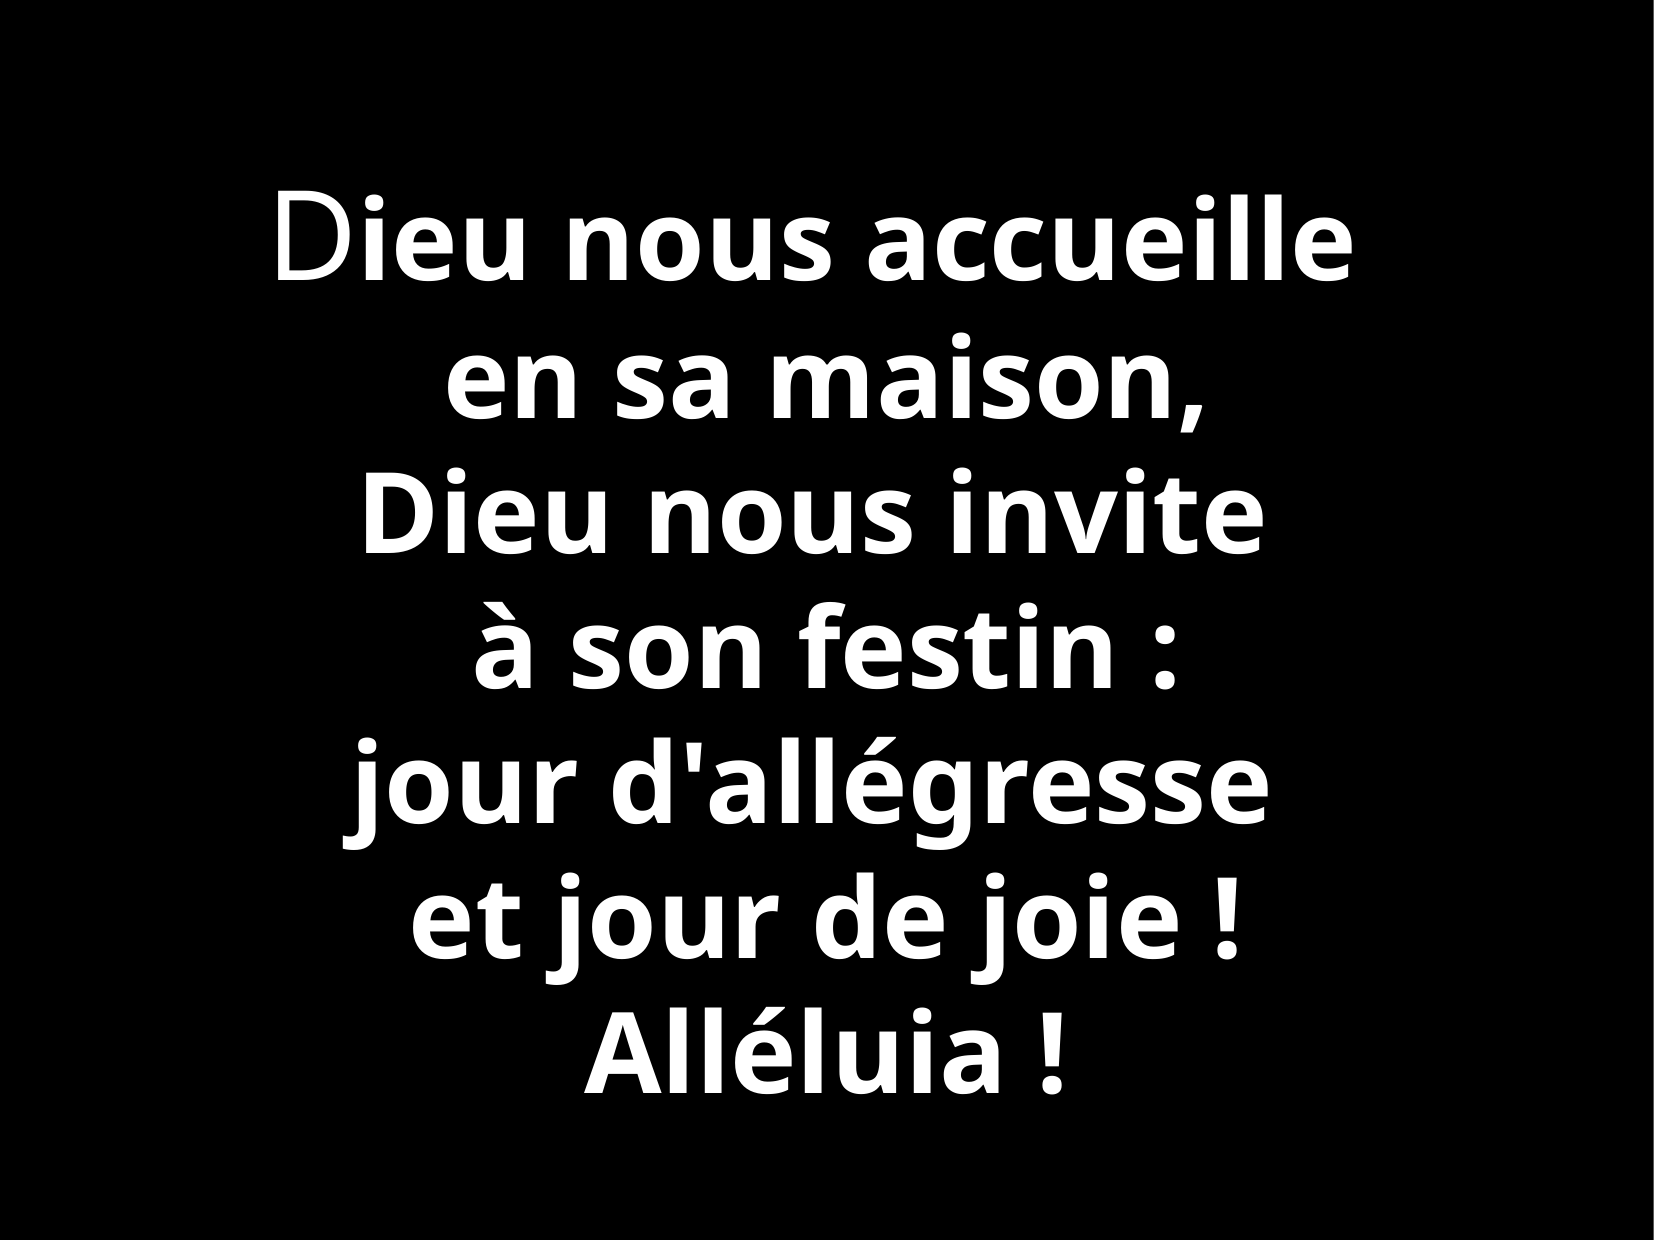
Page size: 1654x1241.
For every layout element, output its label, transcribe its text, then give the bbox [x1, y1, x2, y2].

title Dieu nous accueille en sa maison, Dieu nous invite à son festin : jour d'allégresse et jour de joie ! Alléluia ! [82, 5, 1571, 213]
